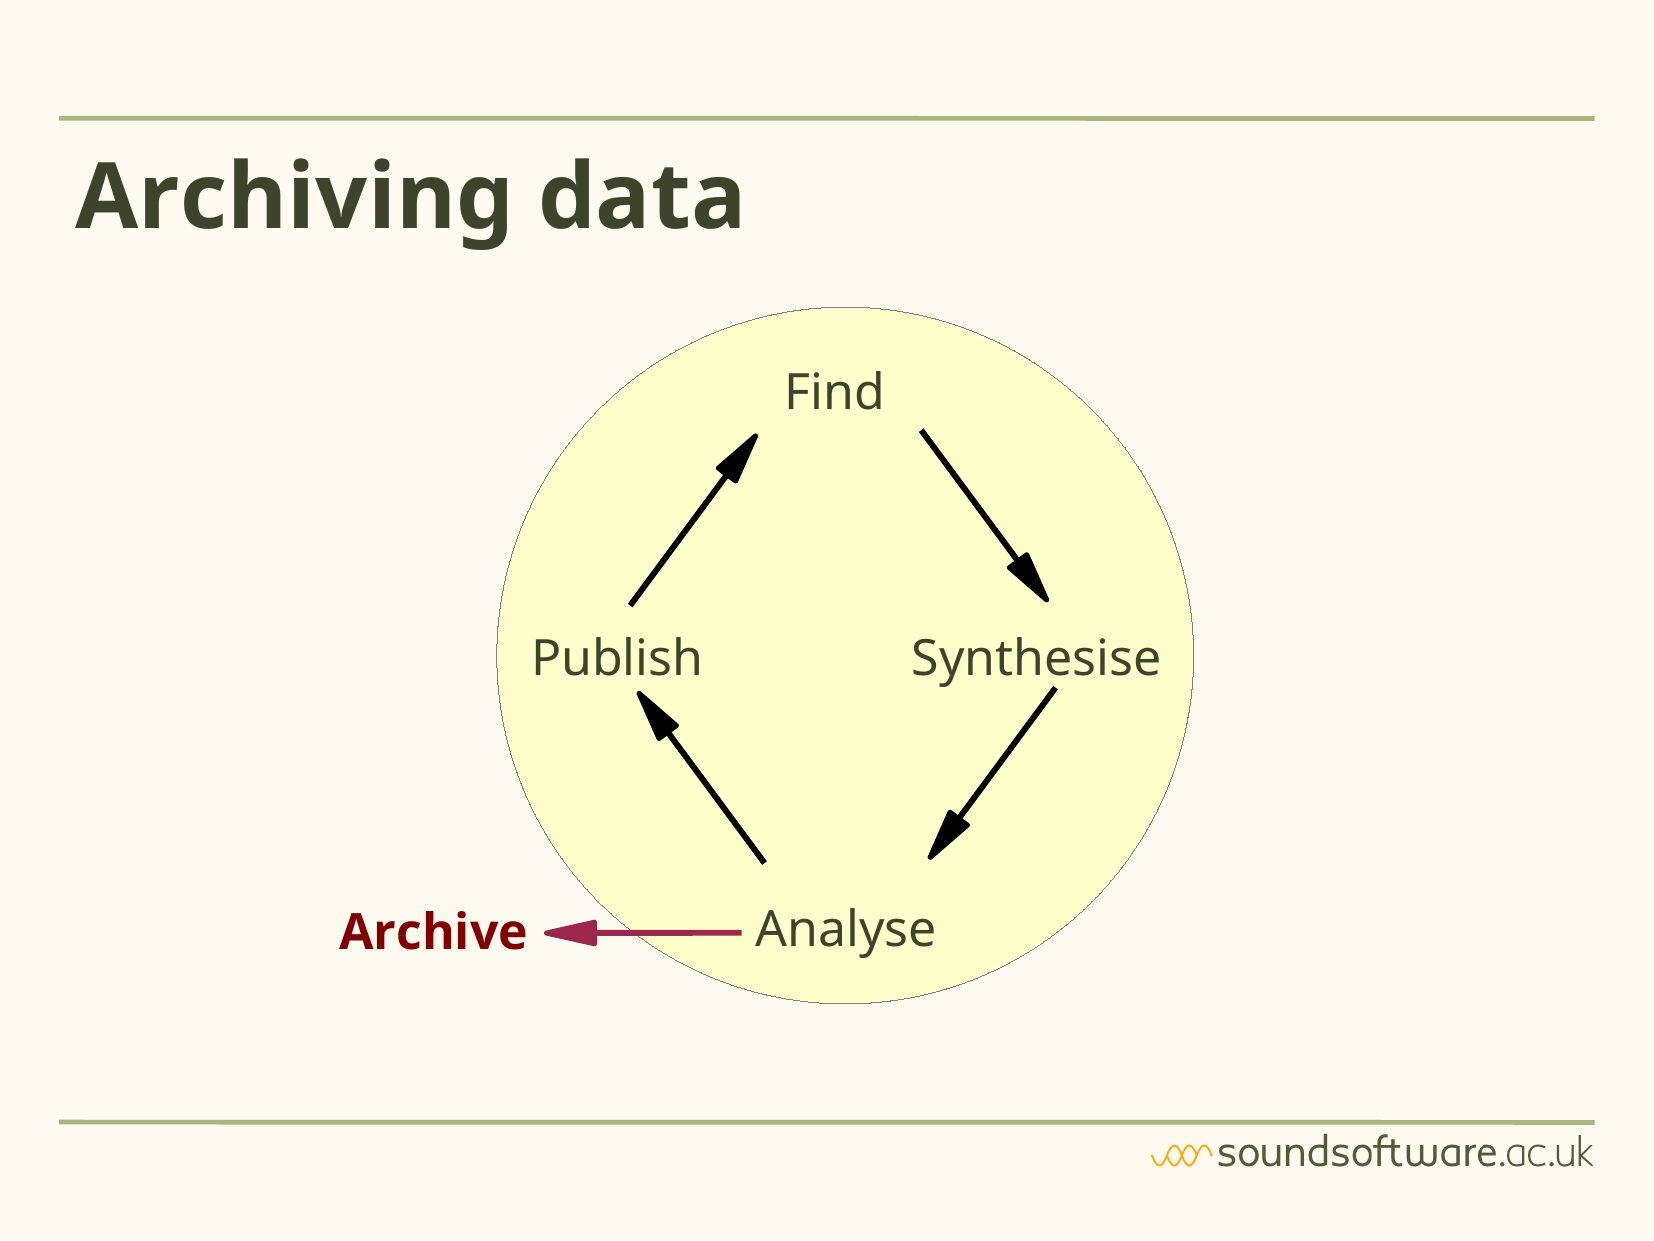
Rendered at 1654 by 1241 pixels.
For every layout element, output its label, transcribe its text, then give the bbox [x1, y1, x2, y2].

text_box Publish [516, 617, 797, 693]
text_box Find [724, 351, 945, 427]
text_box [496, 307, 1194, 1004]
picture [1151, 1133, 1593, 1167]
text_box Synthesise [826, 617, 1177, 693]
text_box Archive [323, 892, 545, 967]
title Archiving data [59, 109, 1594, 274]
text_box Analyse [723, 889, 970, 965]
